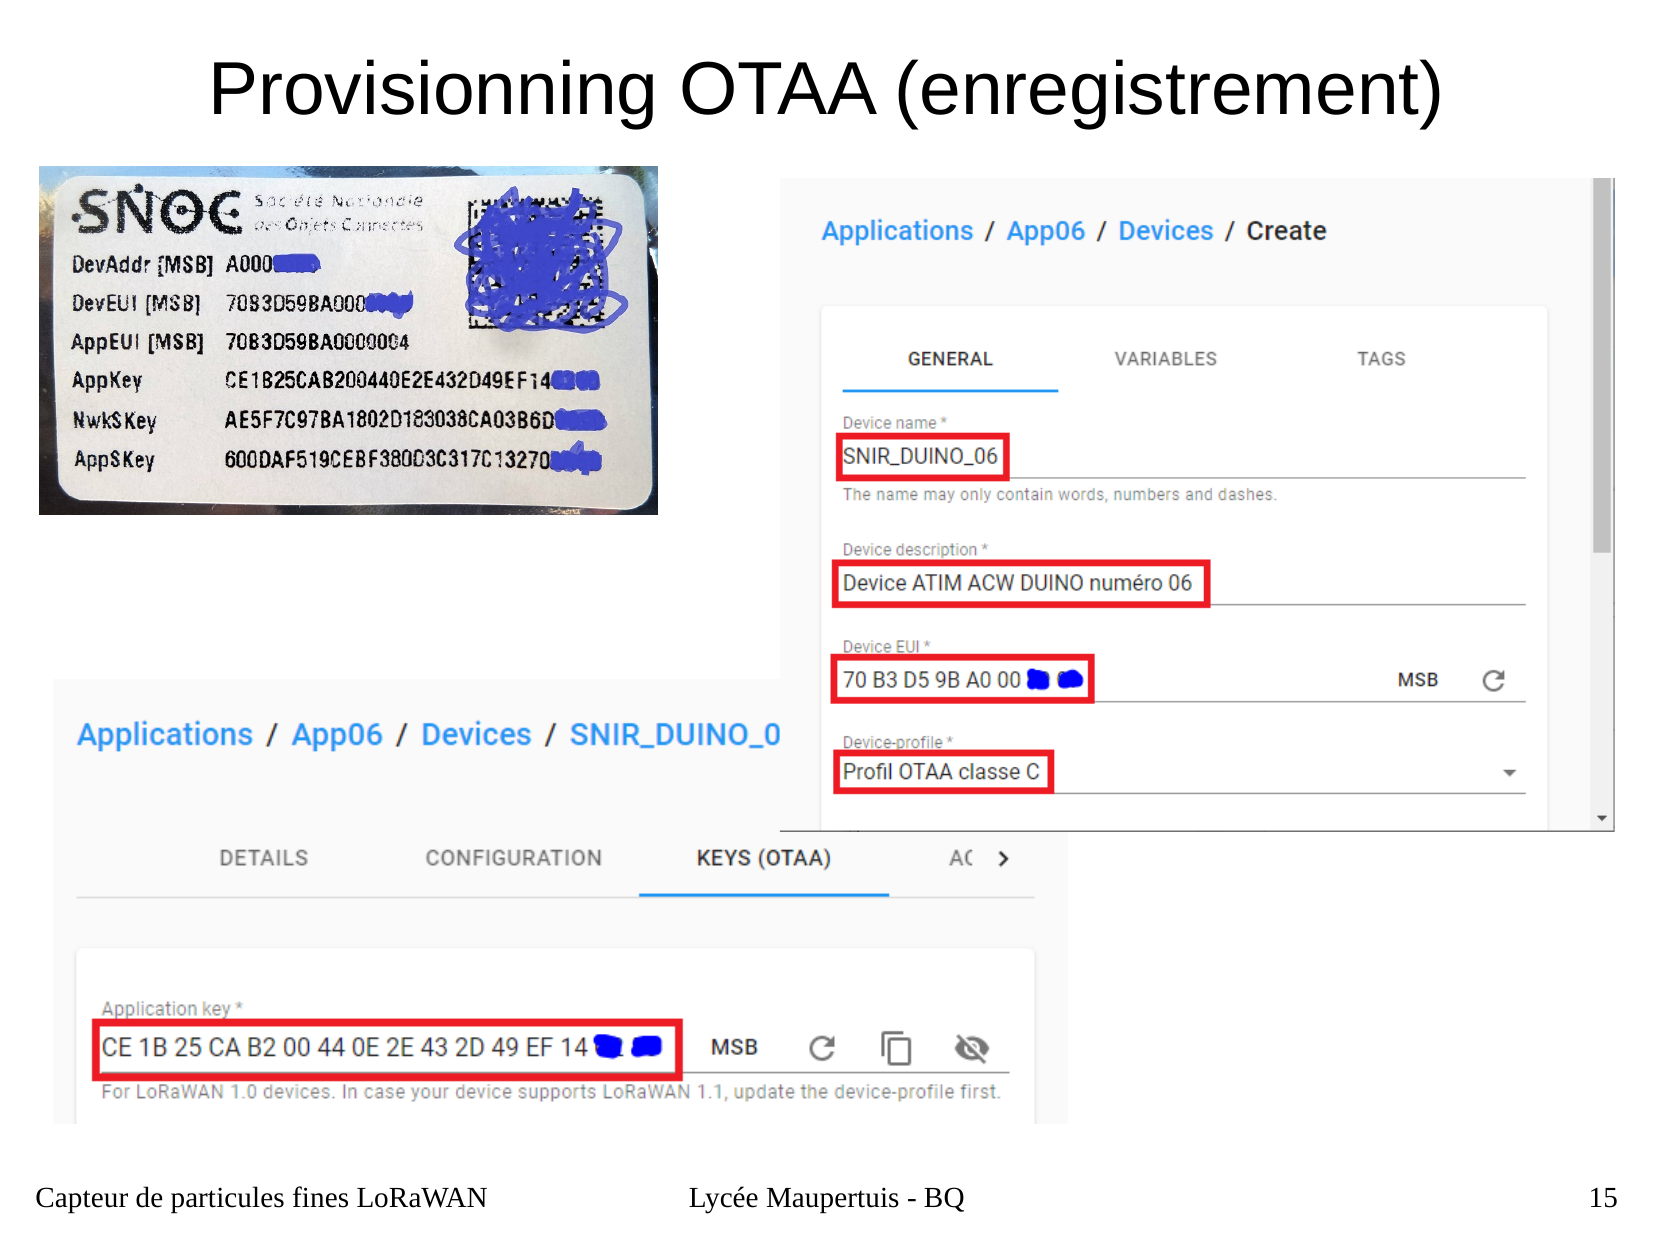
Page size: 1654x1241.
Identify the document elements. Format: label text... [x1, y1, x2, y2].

picture [53, 178, 1615, 1124]
title Provisionning OTAA (enregistrement) [35, 35, 1619, 142]
picture [39, 166, 658, 515]
